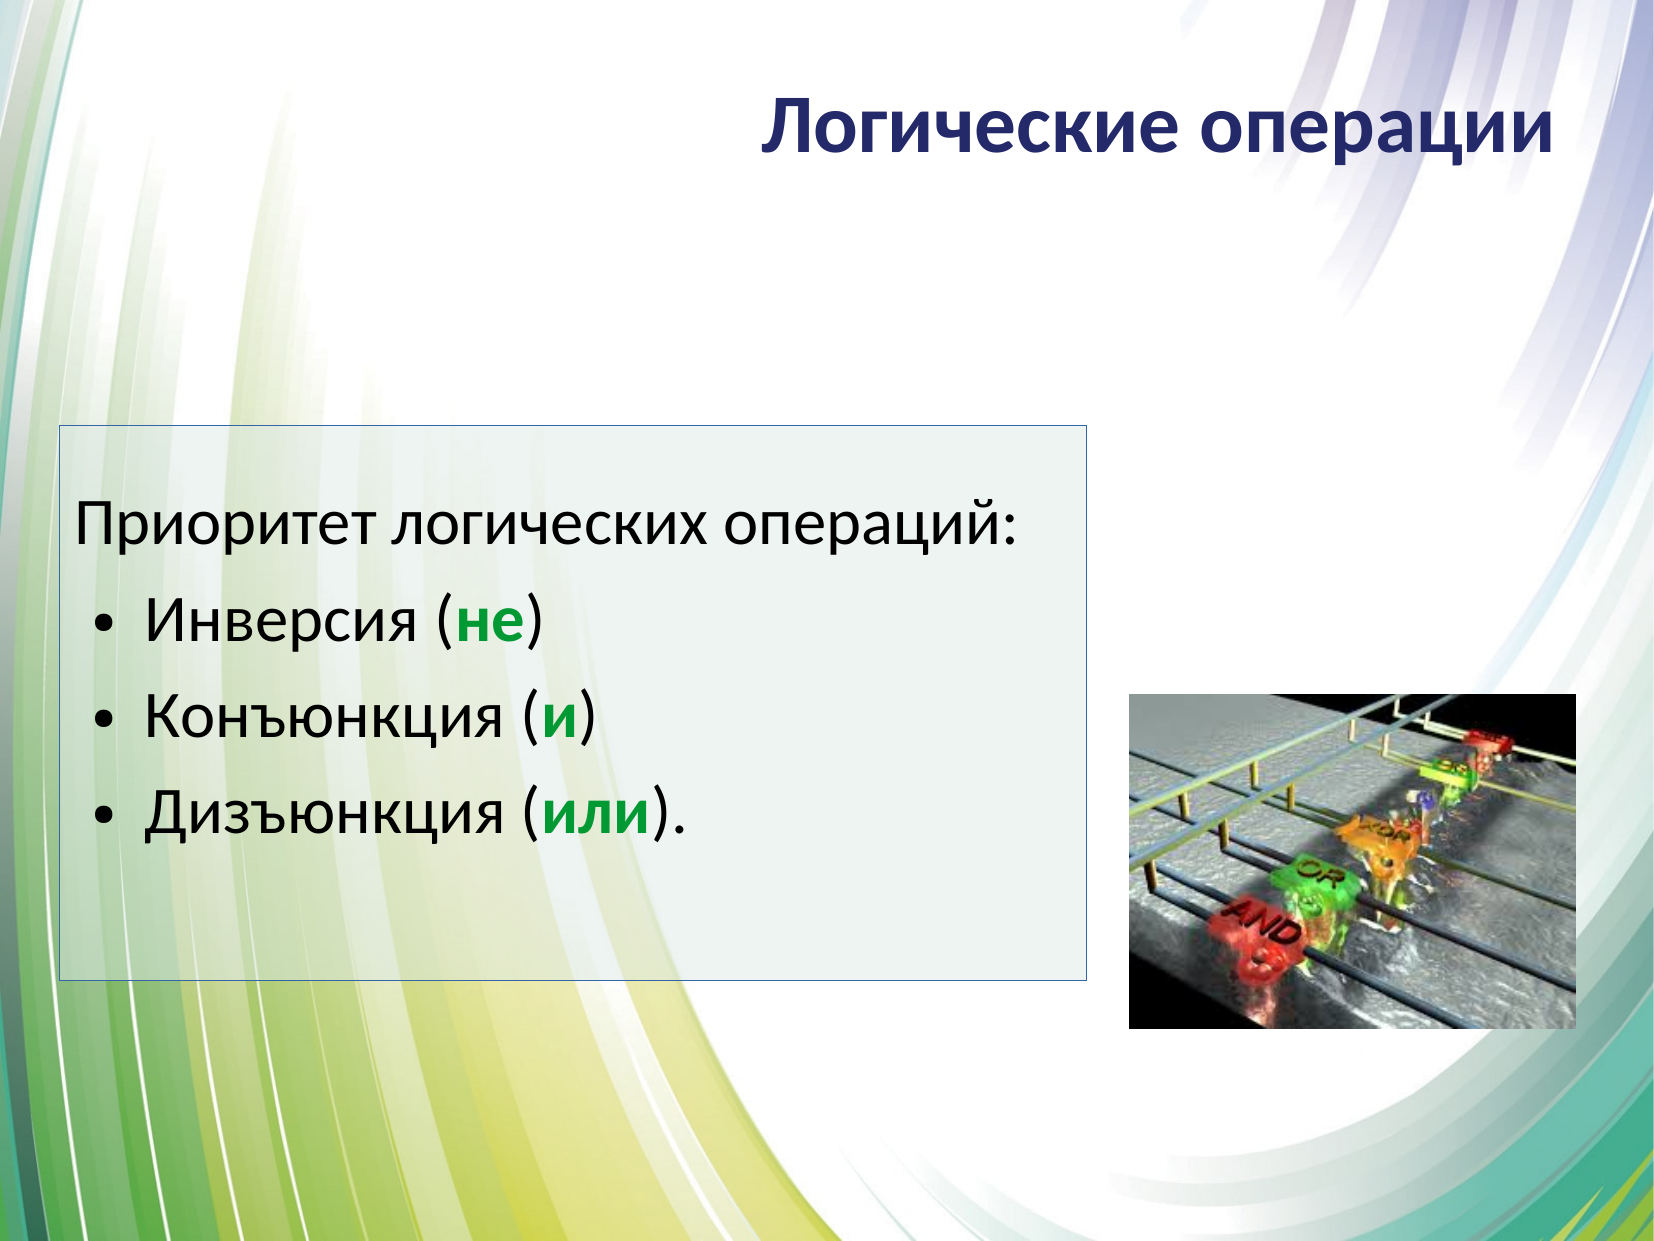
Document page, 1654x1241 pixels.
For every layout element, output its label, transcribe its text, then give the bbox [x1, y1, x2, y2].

text_box Логические операции [97, 66, 1571, 197]
text_box [59, 425, 1087, 981]
picture [0, 0, 1654, 1241]
list Приоритет логических операций: Инверсия (не) Конъюнкция (и) Дизъюнкция (или). [74, 494, 1563, 962]
